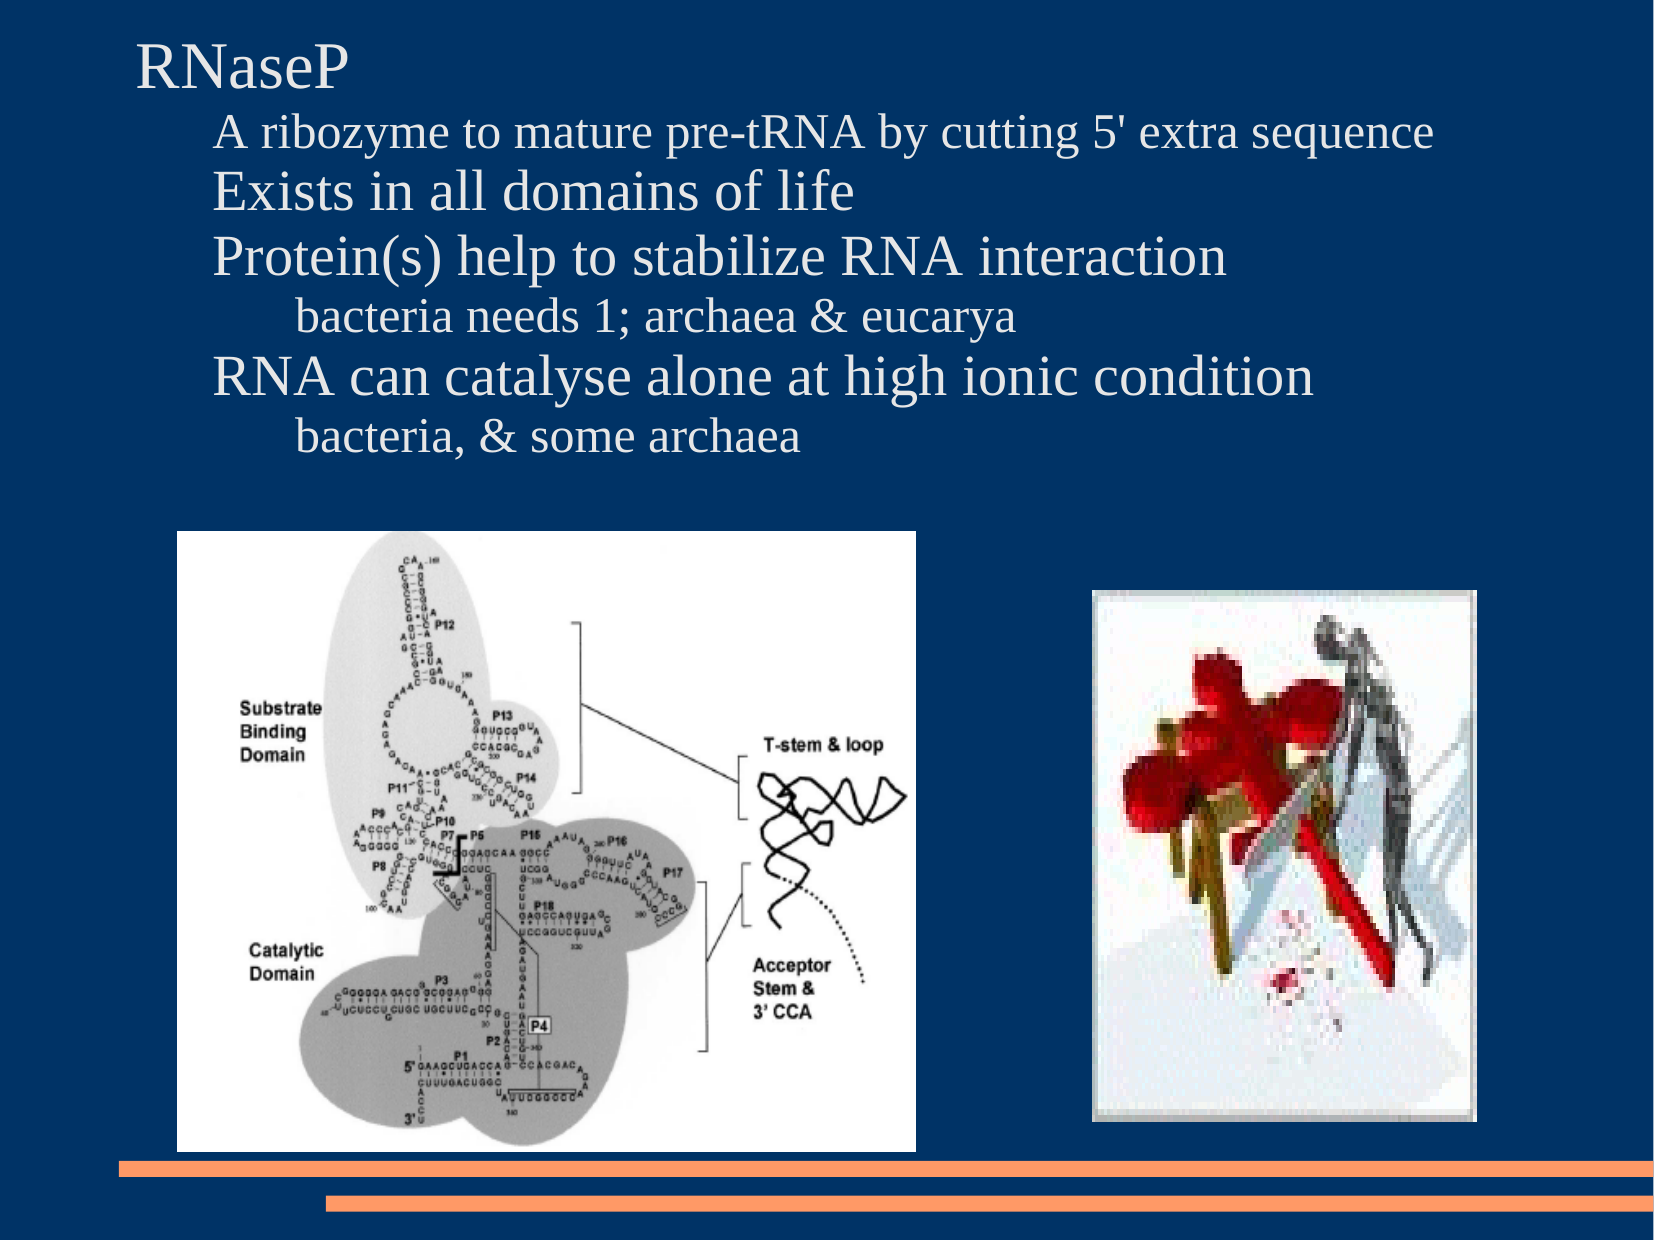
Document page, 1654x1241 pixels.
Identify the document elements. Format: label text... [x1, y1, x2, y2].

picture [1092, 590, 1477, 1123]
list RNaseP A ribozyme to mature pre-tRNA by cutting 5' extra sequence Exists in all domains of life Protein(s) help to stabilize RNA interaction bacteria needs 1; archaea & eucarya RNA can catalyse alone at high ionic condition bacteria, & some archaea [118, 29, 1558, 504]
picture [177, 531, 916, 1152]
